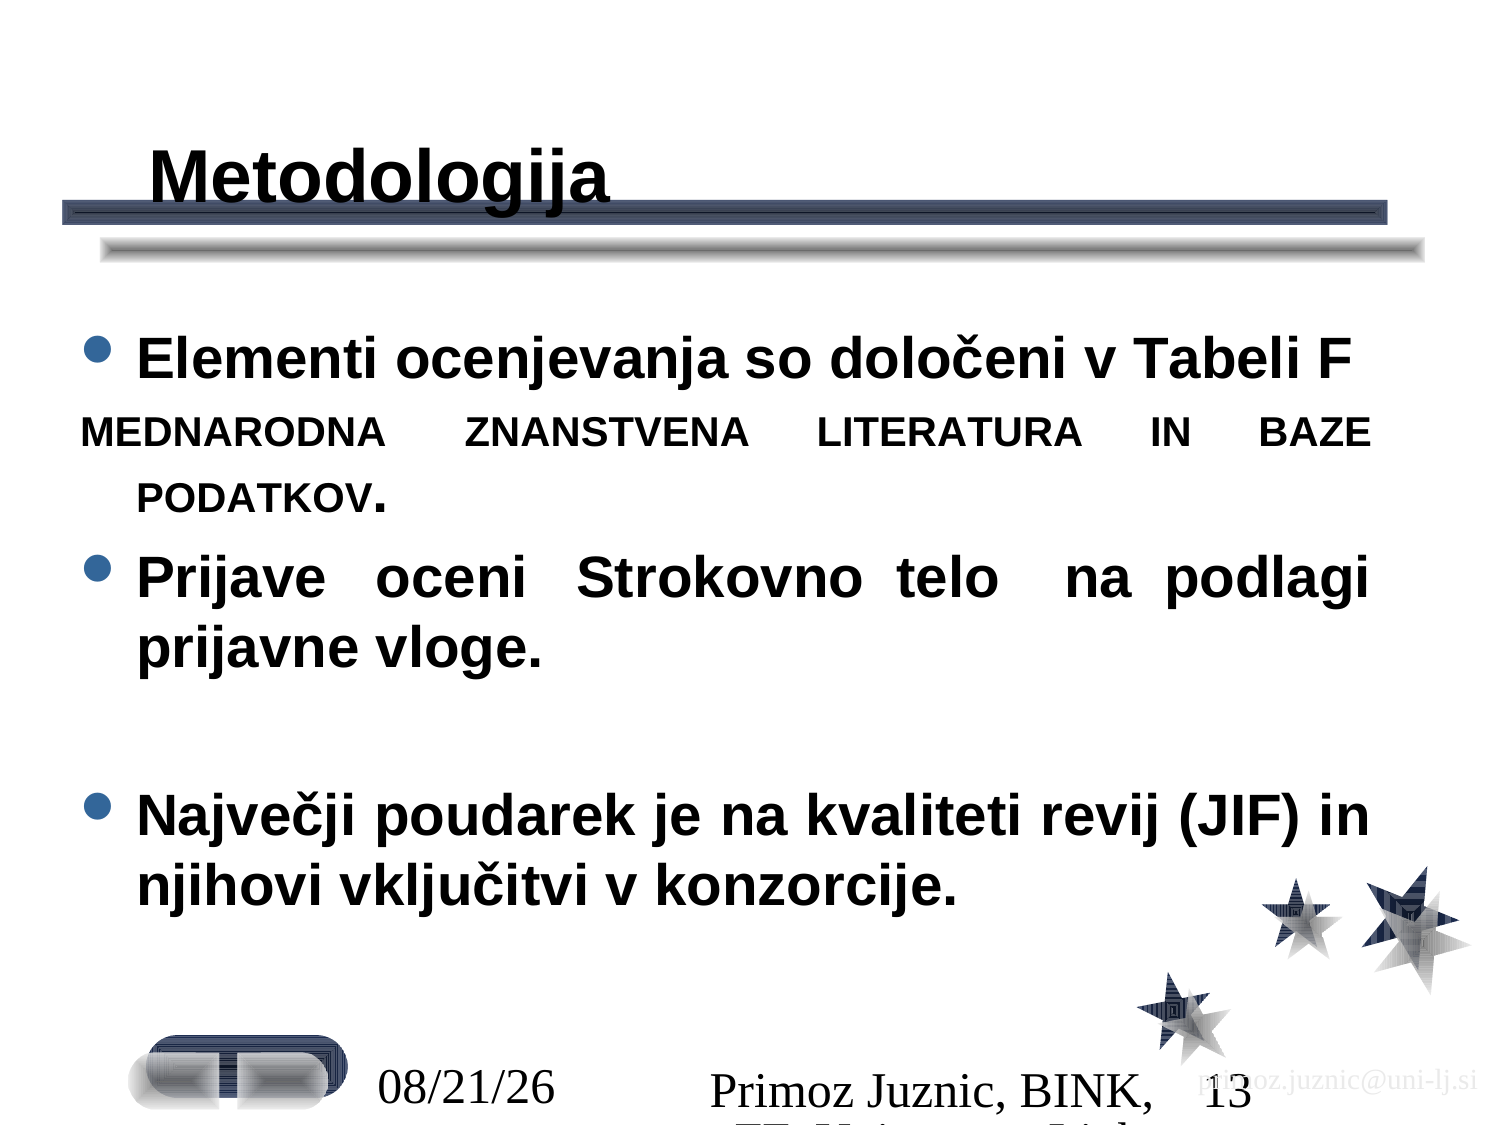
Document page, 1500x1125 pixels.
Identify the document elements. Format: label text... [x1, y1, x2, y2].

list Elementi ocenjevanja so določeni v Tabeli F MEDNARODNA ZNANSTVENA LITERATURA IN BAZE PODATKOV. Prijave oceni Strokovno telo na podlagi prijavne vloge. Največji poudarek je na kvaliteti revij (JIF) in njihovi vključitvi v konzorcije. [64, 312, 1388, 1011]
title Metodologija [112, 37, 1388, 225]
